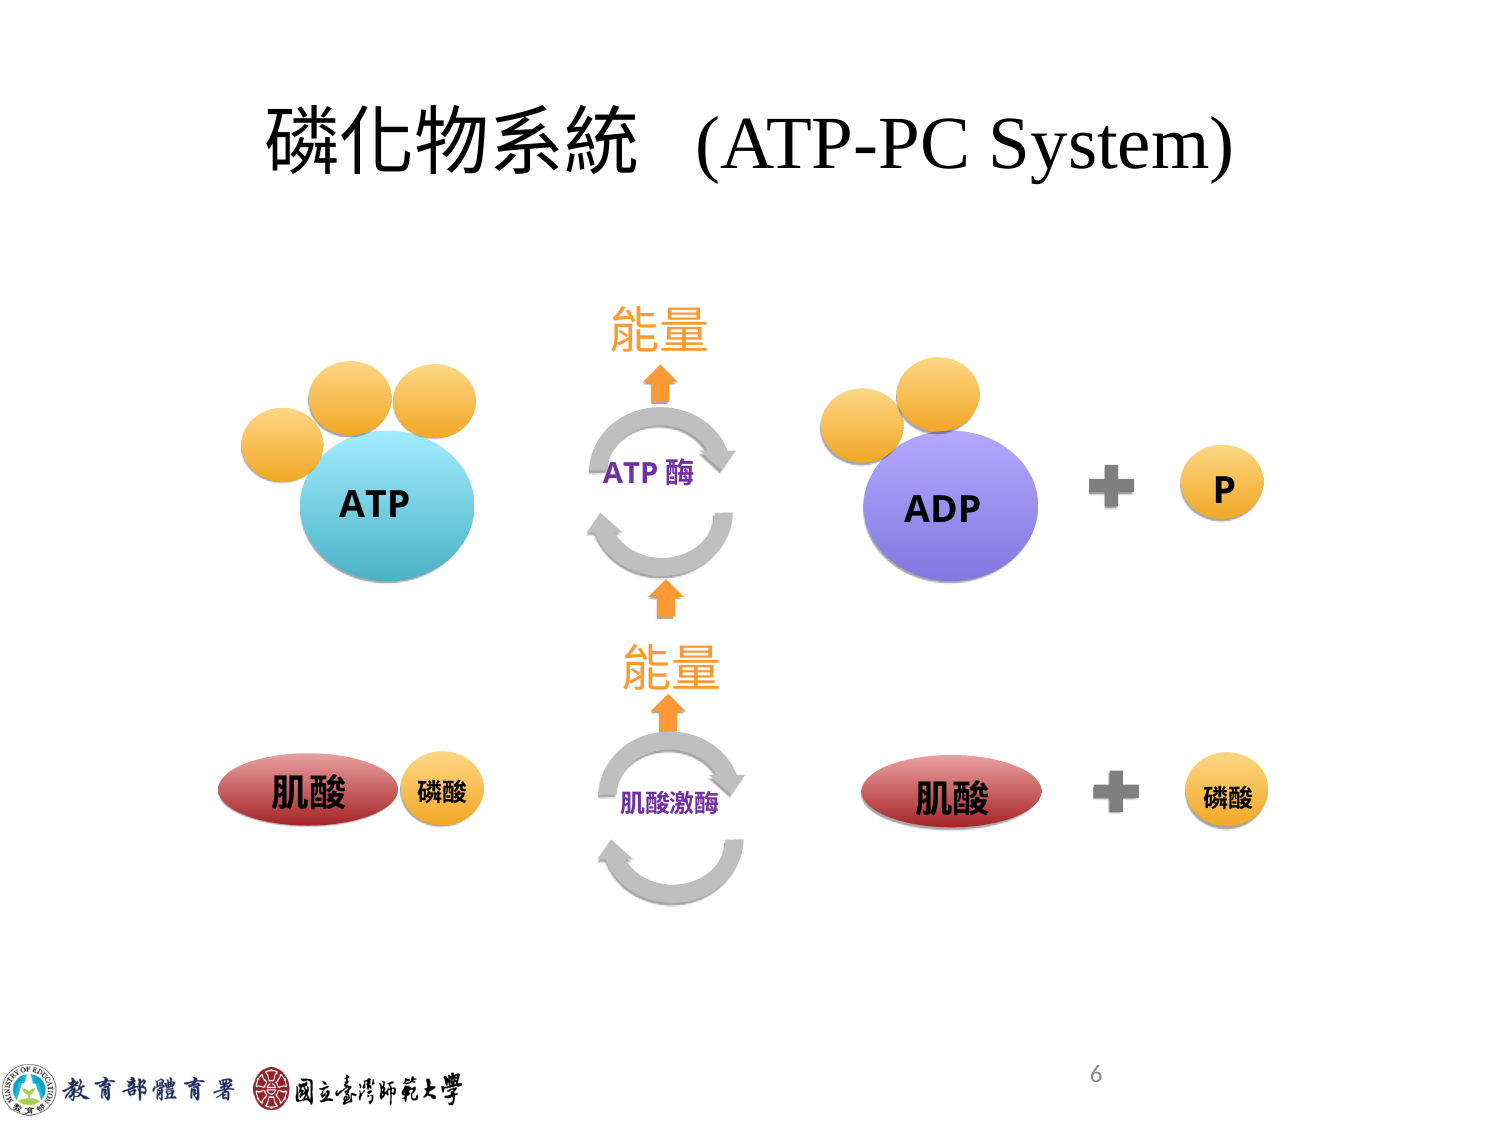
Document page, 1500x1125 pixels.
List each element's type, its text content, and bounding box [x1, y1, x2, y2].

title 磷化物系統 (ATP-PC System) [75, 45, 1426, 233]
text_box [598, 693, 746, 795]
text_box [241, 361, 476, 582]
text_box [413, 815, 471, 826]
text_box [648, 579, 684, 617]
text_box P [1197, 458, 1247, 520]
text_box [597, 839, 744, 903]
text_box ATP酶 [587, 446, 724, 498]
text_box [1089, 464, 1135, 507]
text_box 能量 [594, 290, 727, 367]
text_box [1188, 752, 1266, 775]
text_box ADP [889, 477, 1025, 538]
text_box 肌酸激酶 [605, 779, 750, 826]
text_box [861, 755, 1042, 821]
text_box 磷酸 [402, 768, 484, 815]
text_box [1180, 444, 1264, 512]
text_box [1093, 770, 1139, 813]
text_box [642, 367, 679, 403]
text_box 能量 [606, 628, 738, 705]
text_box 磷酸 [1188, 775, 1282, 821]
text_box ATP [324, 472, 460, 534]
text_box [820, 357, 1039, 582]
text_box [218, 753, 364, 819]
text_box 肌酸 [256, 761, 418, 823]
text_box [1074, 1042, 1426, 1103]
text_box [586, 512, 733, 577]
text_box 肌酸 [900, 767, 1007, 828]
text_box [595, 407, 736, 468]
text_box [1205, 821, 1249, 827]
text_box [407, 751, 478, 768]
